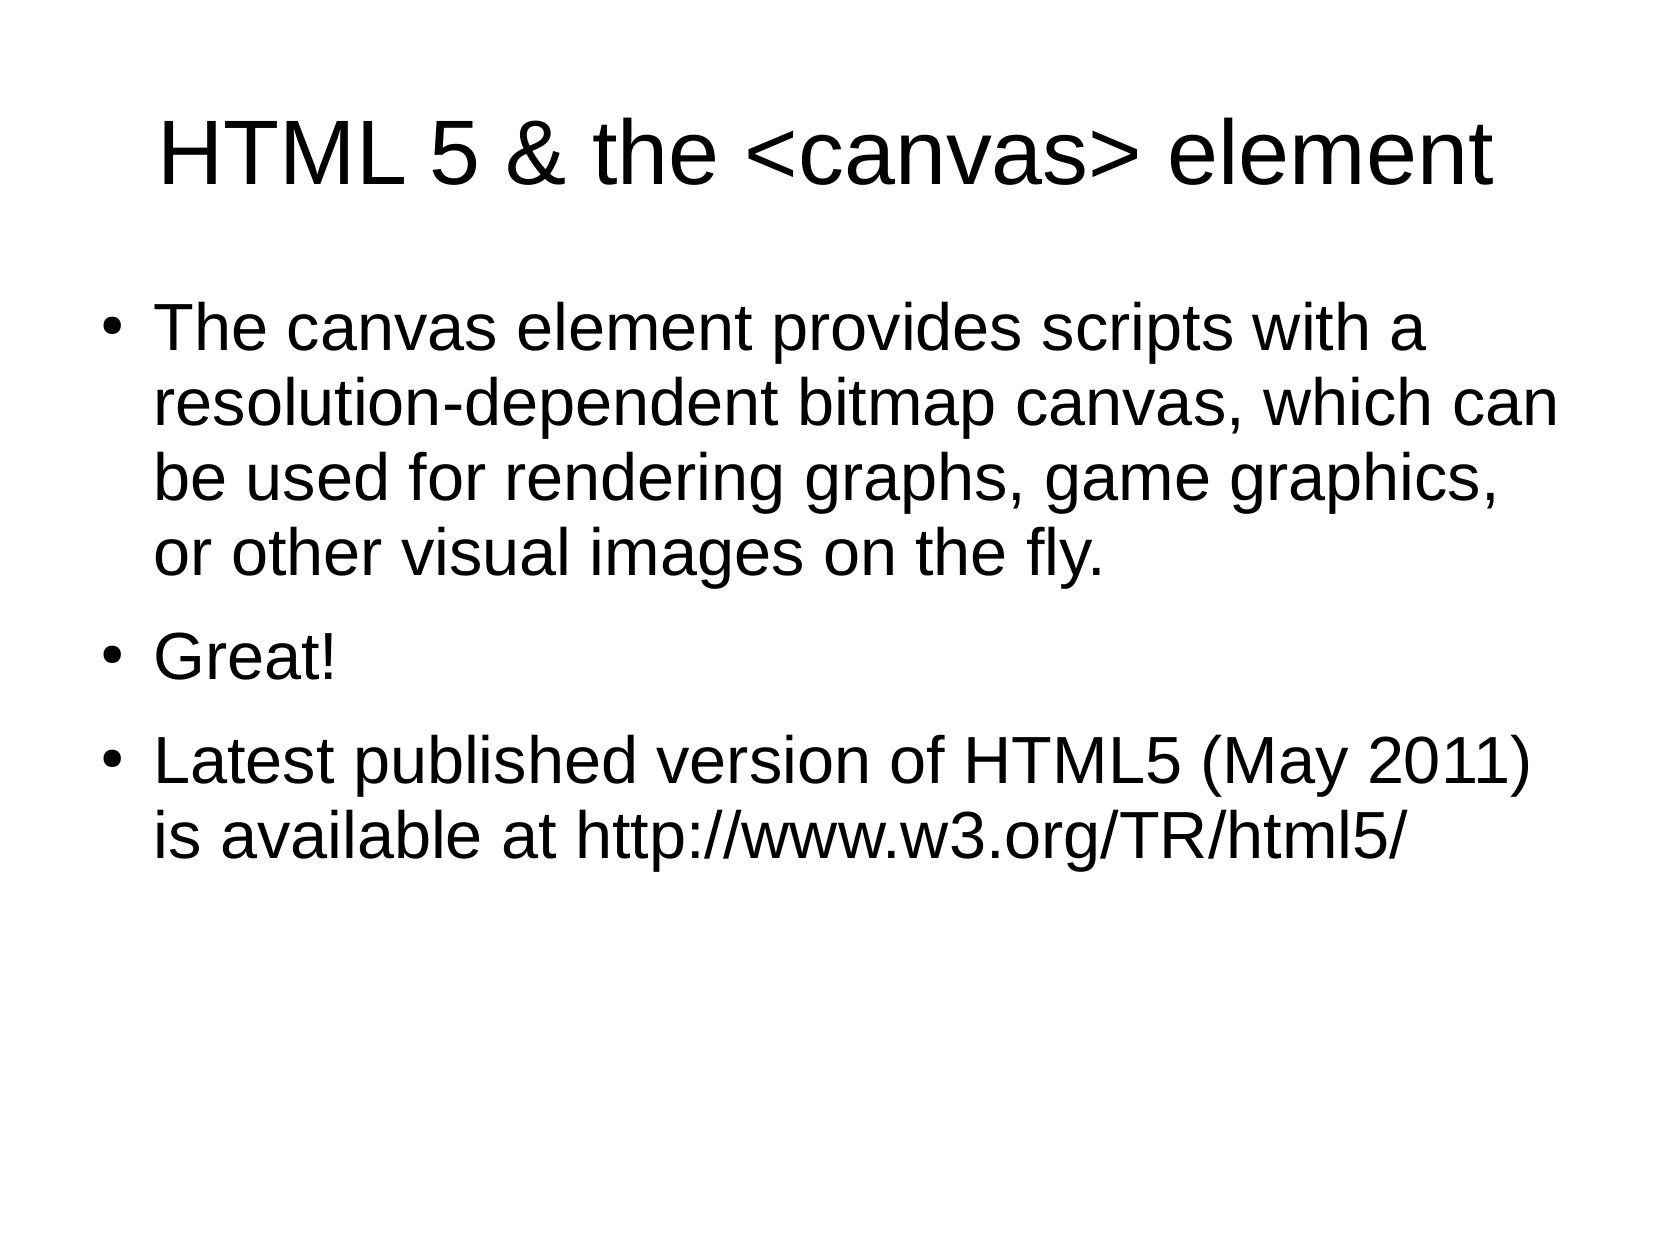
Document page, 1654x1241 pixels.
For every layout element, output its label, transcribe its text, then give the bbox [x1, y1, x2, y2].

list The canvas element provides scripts with a resolution-dependent bitmap canvas, which can be used for rendering graphs, game graphics, or other visual images on the fly. Great! Latest published version of HTML5 (May 2011) is available at http://www.w3.org/TR/html5/ [82, 290, 1571, 1109]
title HTML 5 & the <canvas> element [82, 49, 1571, 257]
